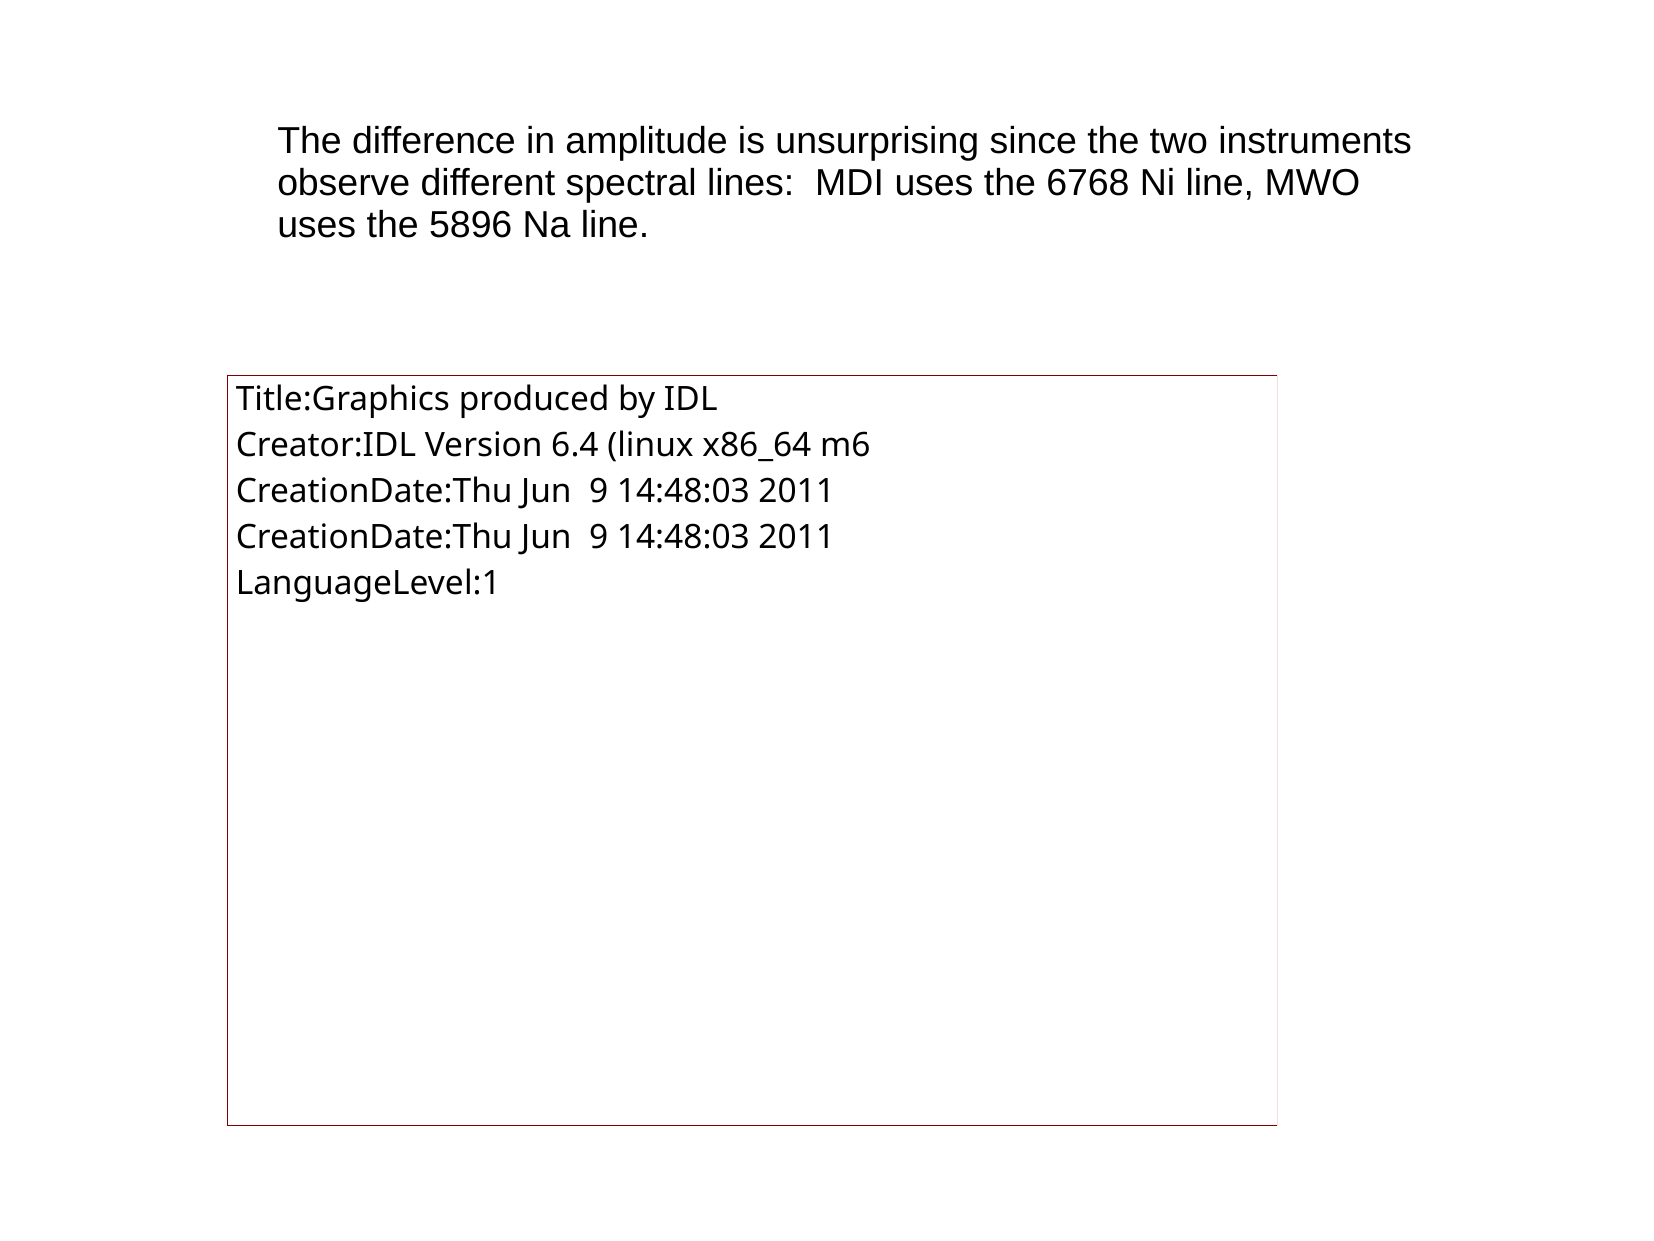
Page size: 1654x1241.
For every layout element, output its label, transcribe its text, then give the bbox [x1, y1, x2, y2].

picture [225, 372, 1278, 1126]
text_box The difference in amplitude is unsurprising since the two instruments observe different spectral lines: MDI uses the 6768 Ni line, MWO uses the 5896 Na line. [262, 112, 1439, 254]
